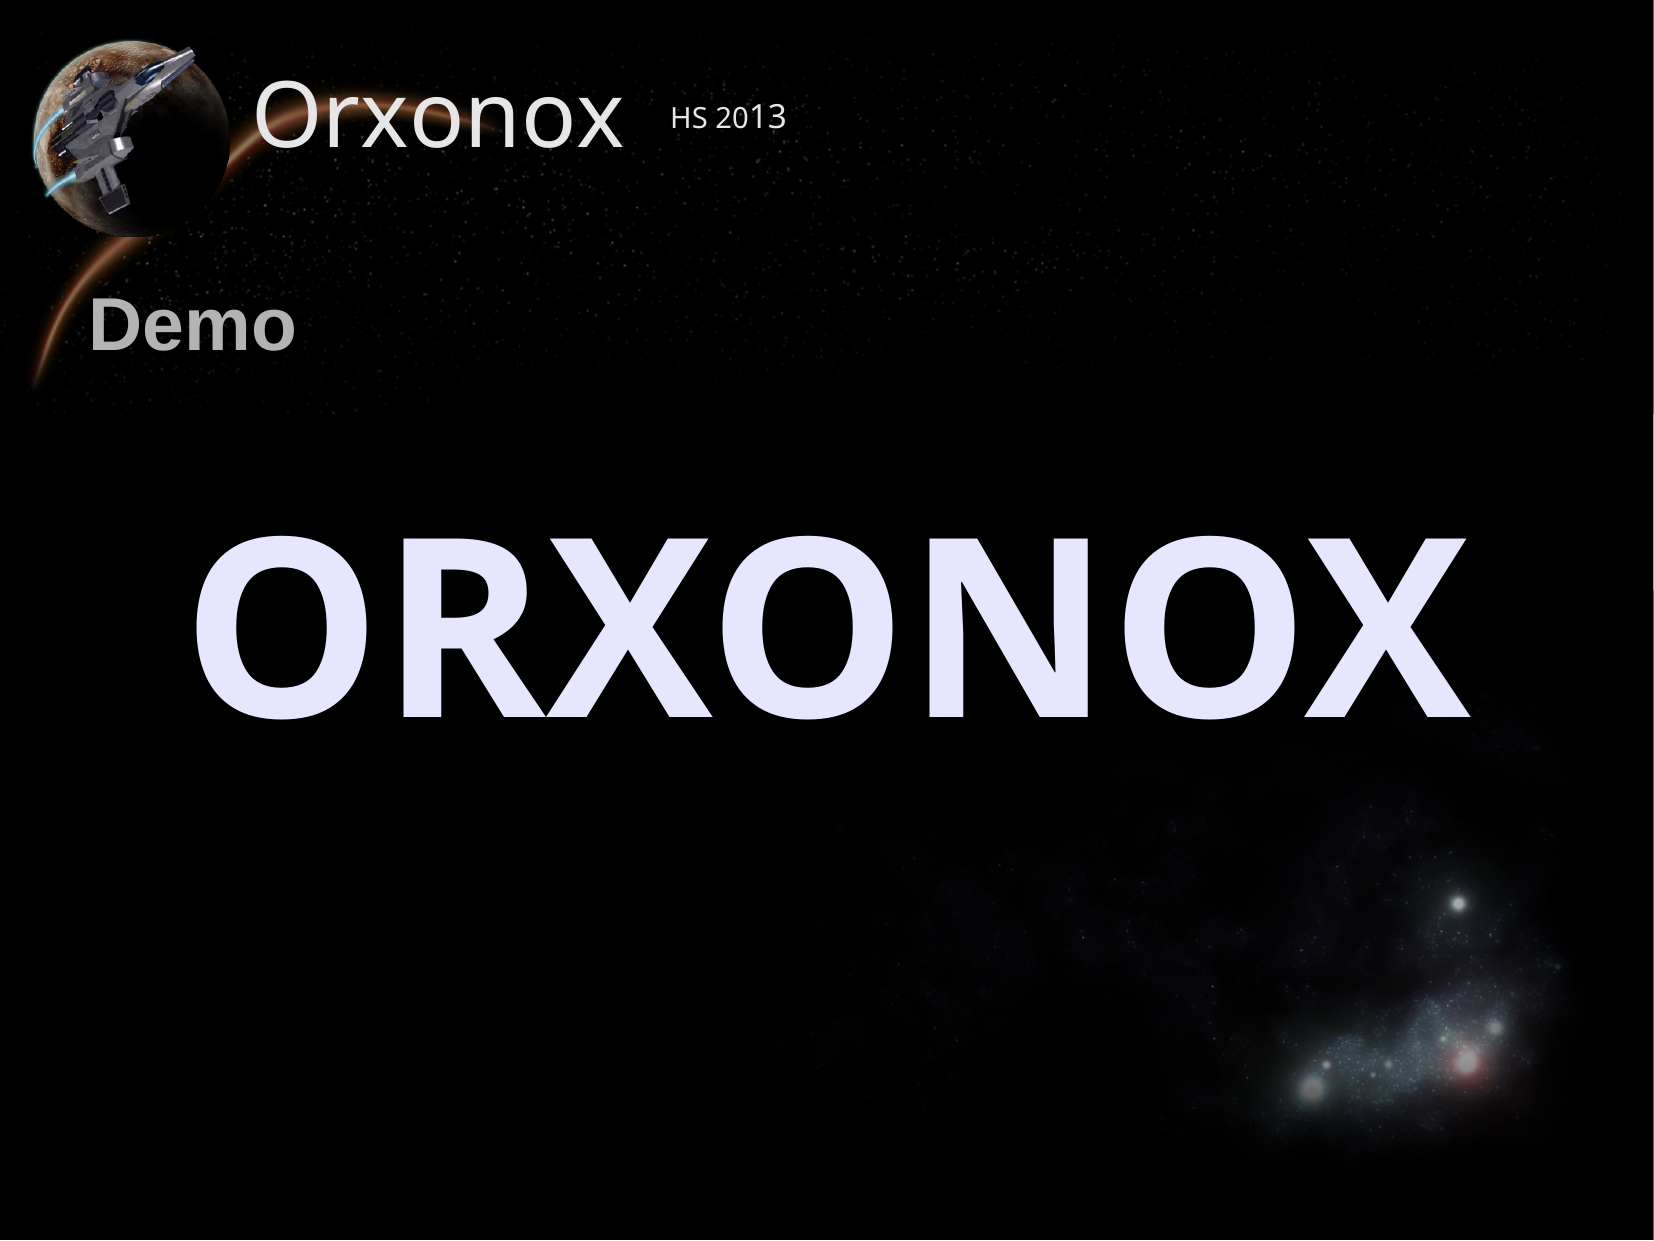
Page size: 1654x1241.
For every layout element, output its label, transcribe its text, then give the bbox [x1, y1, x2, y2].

picture [0, 0, 1654, 521]
title Demo [88, 273, 1577, 377]
picture [644, 590, 1654, 1240]
text_box ORXONOX [82, 413, 1571, 827]
